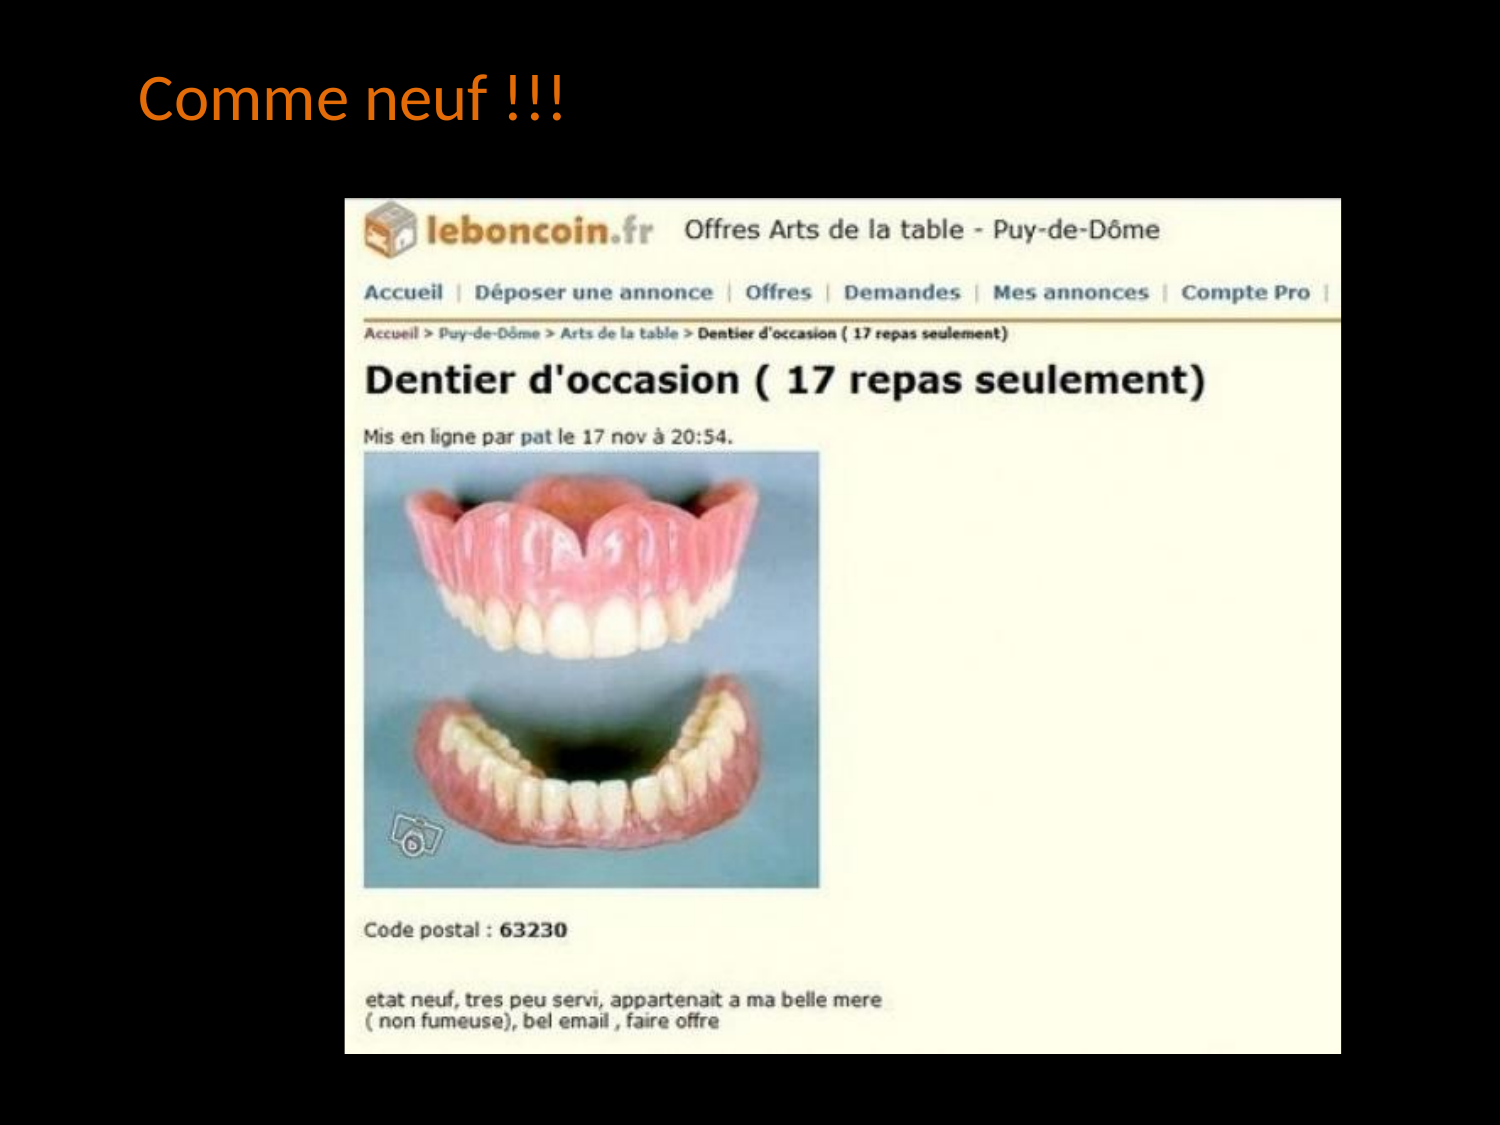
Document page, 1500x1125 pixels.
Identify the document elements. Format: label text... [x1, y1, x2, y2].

list Comme neuf !!! [123, 46, 816, 216]
picture [344, 198, 1342, 1054]
